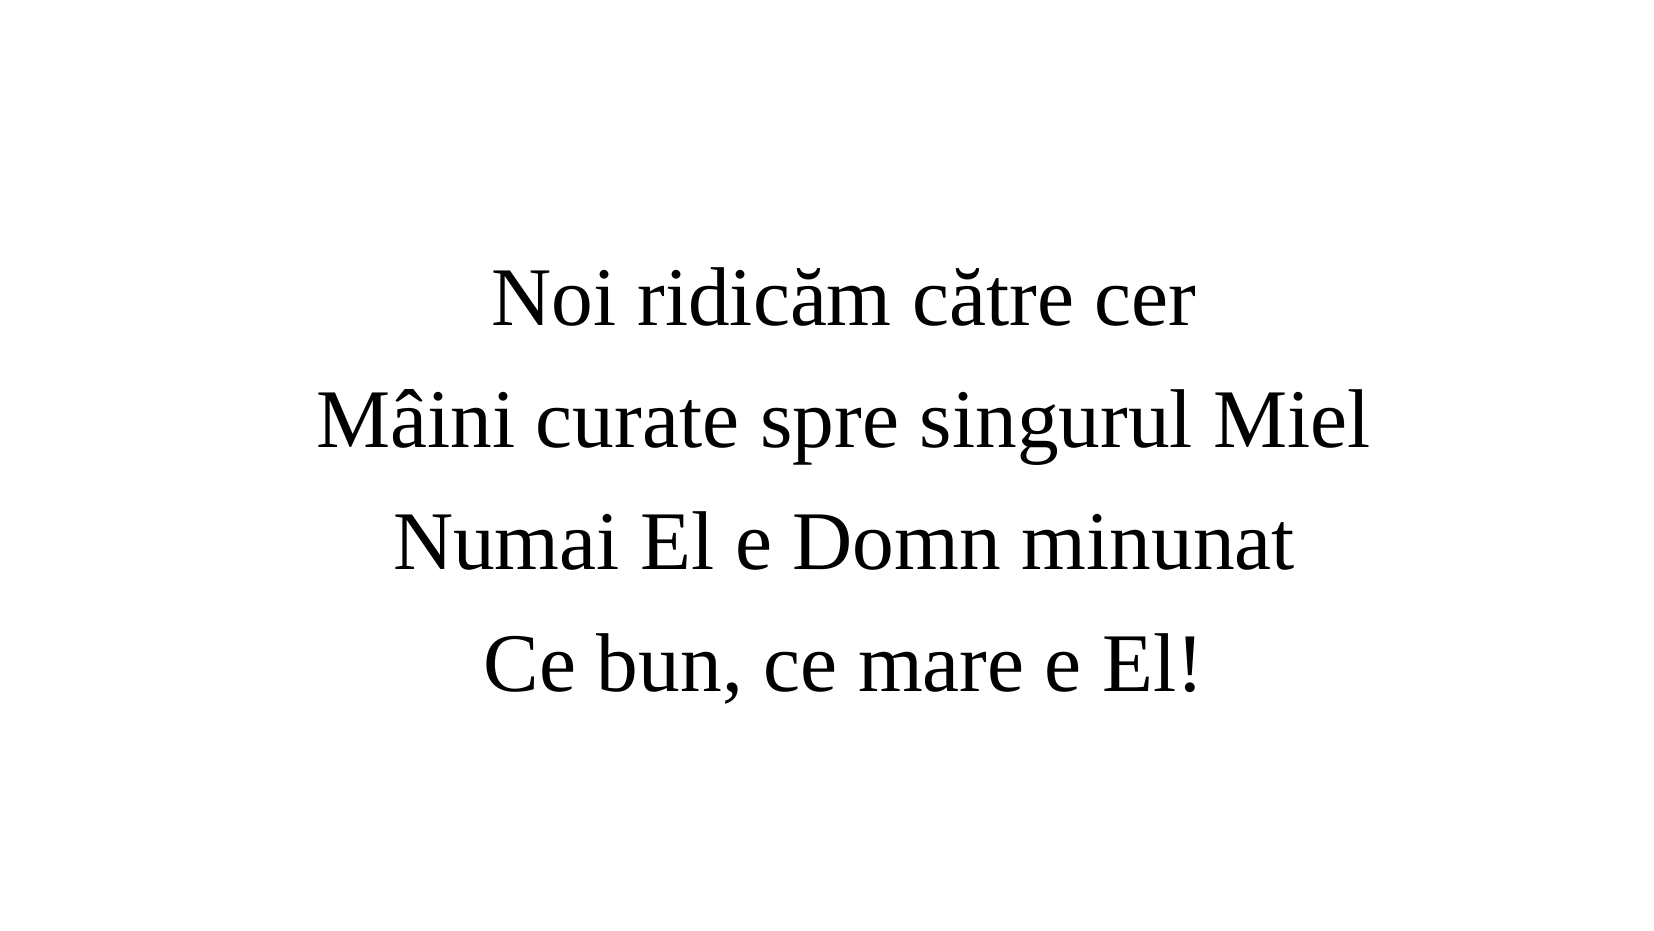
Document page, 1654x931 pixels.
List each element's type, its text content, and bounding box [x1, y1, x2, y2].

subtitle Noi ridicăm către cer Mâini curate spre singurul Miel Numai El e Domn minunat Ce bun, ce mare e El! [153, 242, 1536, 709]
